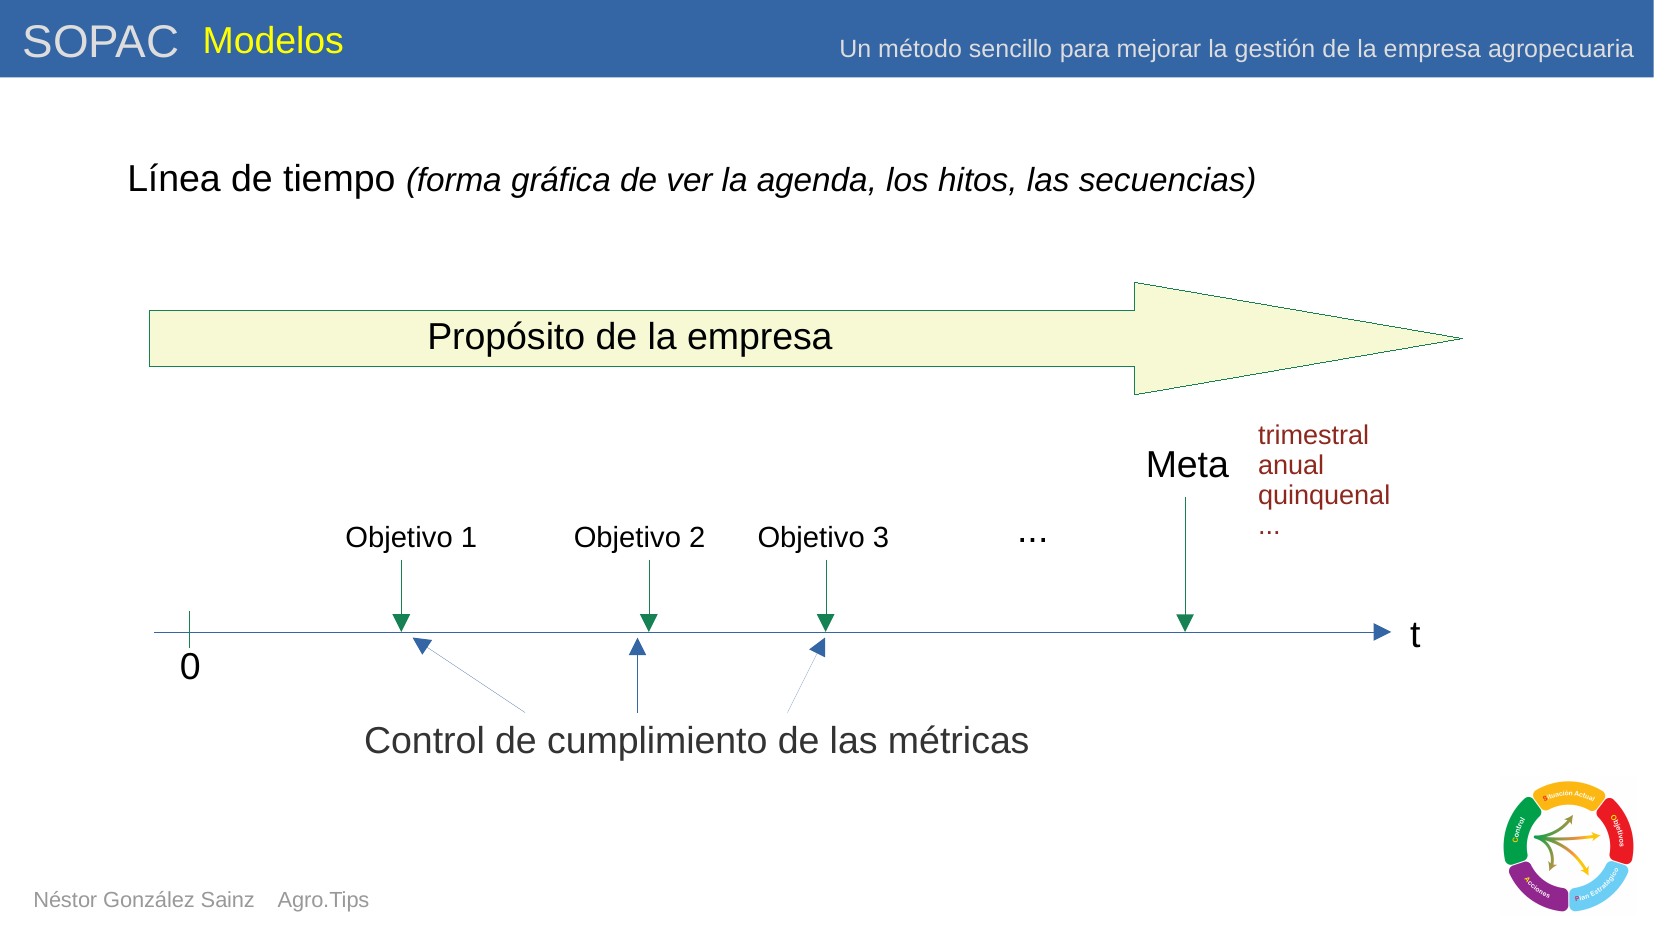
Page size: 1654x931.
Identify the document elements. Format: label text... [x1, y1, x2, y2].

text_box Propósito de la empresa [412, 307, 863, 376]
text_box [863, 282, 1463, 395]
text_box trimestral anual quinquenal ... [1243, 412, 1506, 549]
text_box Línea de tiempo (forma gráfica de ver la agenda, los hitos, las secuencias) [112, 150, 1276, 244]
text_box ... [1002, 500, 1109, 558]
text_box [149, 310, 412, 367]
text_box Objetivo 1 [330, 513, 508, 562]
text_box Modelos [187, 11, 488, 76]
text_box Objetivo 3 [742, 513, 920, 562]
text_box Control de cumplimiento de las métricas [349, 712, 1051, 770]
text_box Objetivo 2 [558, 513, 736, 562]
text_box t [1395, 605, 1471, 663]
text_box 0 [165, 637, 236, 695]
text_box Meta [1131, 436, 1243, 493]
picture [1500, 776, 1637, 917]
